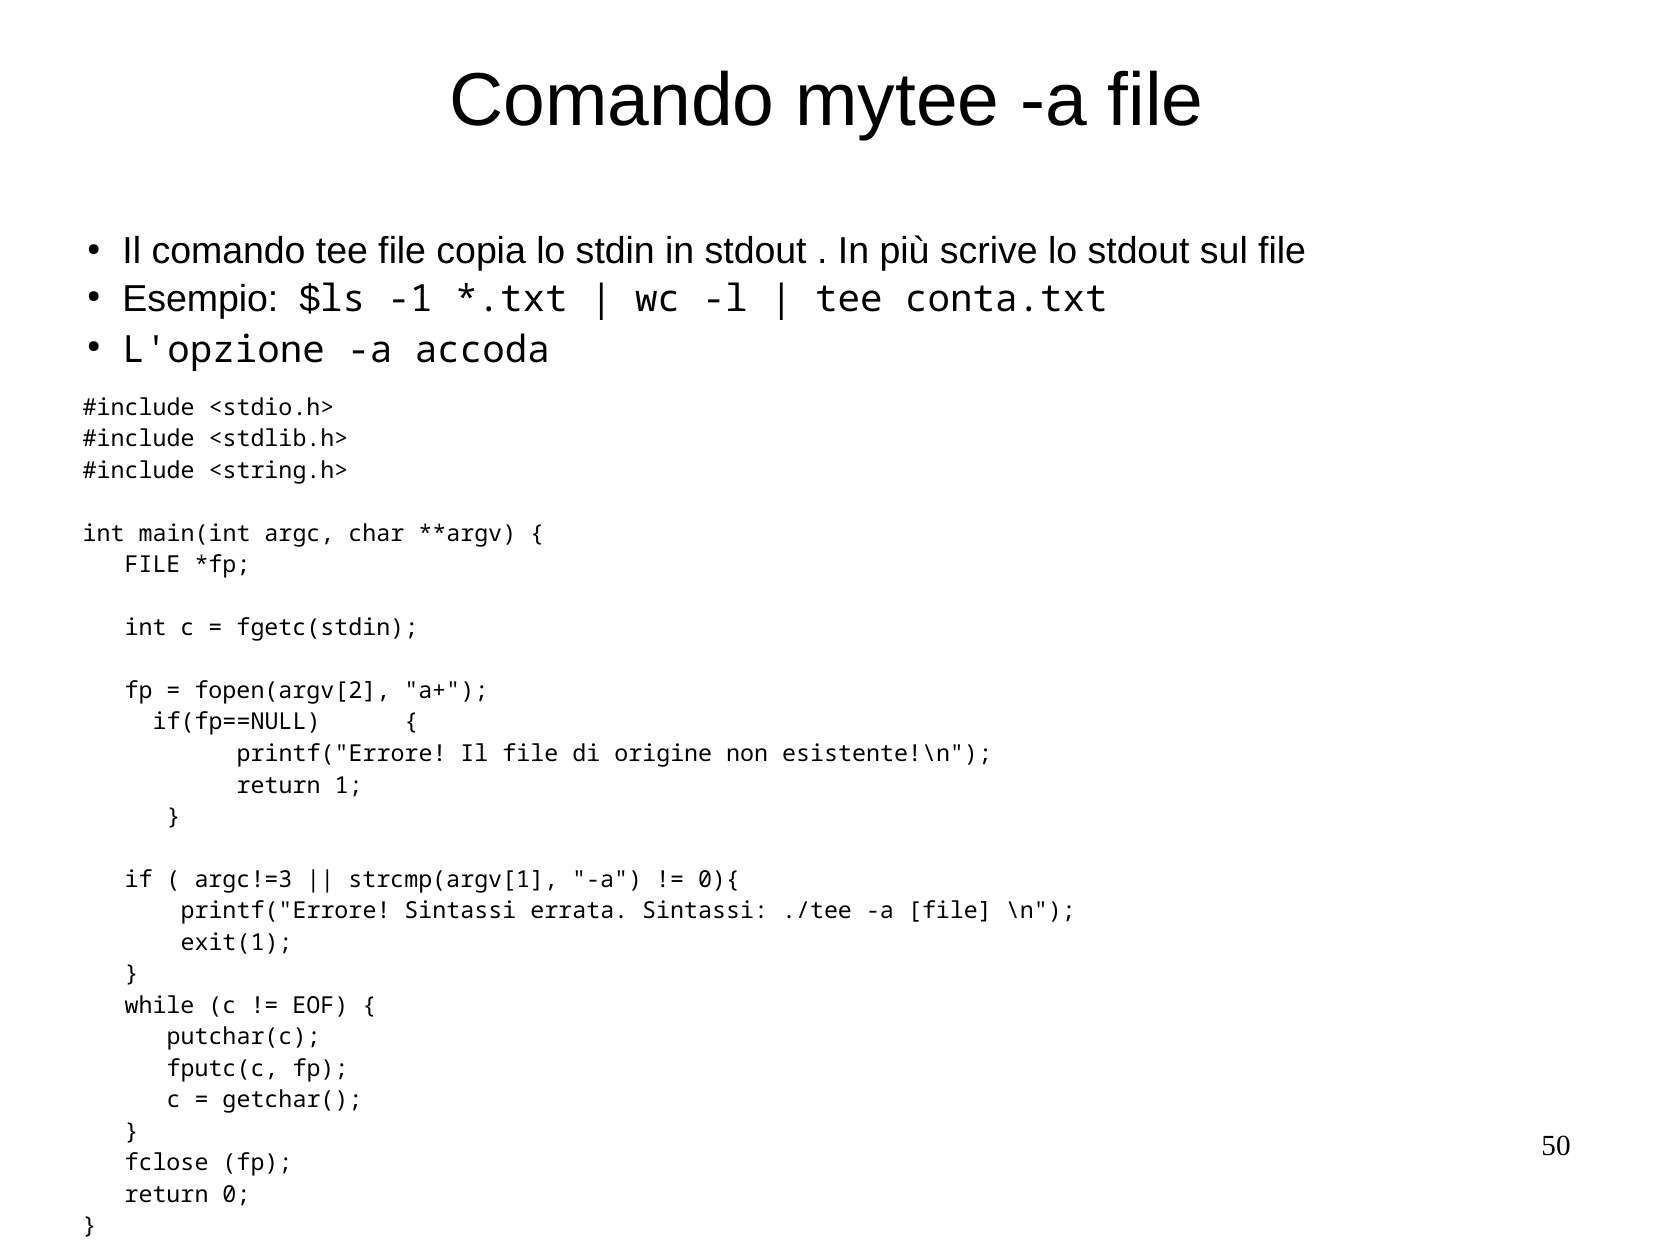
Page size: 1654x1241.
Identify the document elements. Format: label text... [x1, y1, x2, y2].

title Comando mytee -a file [82, 0, 1571, 204]
text_box Il comando tee file copia lo stdin in stdout . In più scrive lo stdout sul file Esempio: $ls -1 *.txt | wc -l | tee conta.txt L'opzione -a accoda [72, 222, 1322, 368]
list #include <stdio.h> #include <stdlib.h> #include <string.h> int main(int argc, char **argv) { FILE *fp; int c = fgetc(stdin); fp = fopen(argv[2], "a+"); if(fp==NULL) { printf("Errore! Il file di origine non esistente!\n"); return 1; } if ( argc!=3 || strcmp(argv[1], "-a") != 0){ printf("Errore! Sintassi errata. Sintassi: ./tee -a [file] \n"); exit(1); } while (c != EOF) { putchar(c); fputc(c, fp); c = getchar(); } fclose (fp); return 0; } [82, 390, 1538, 1241]
